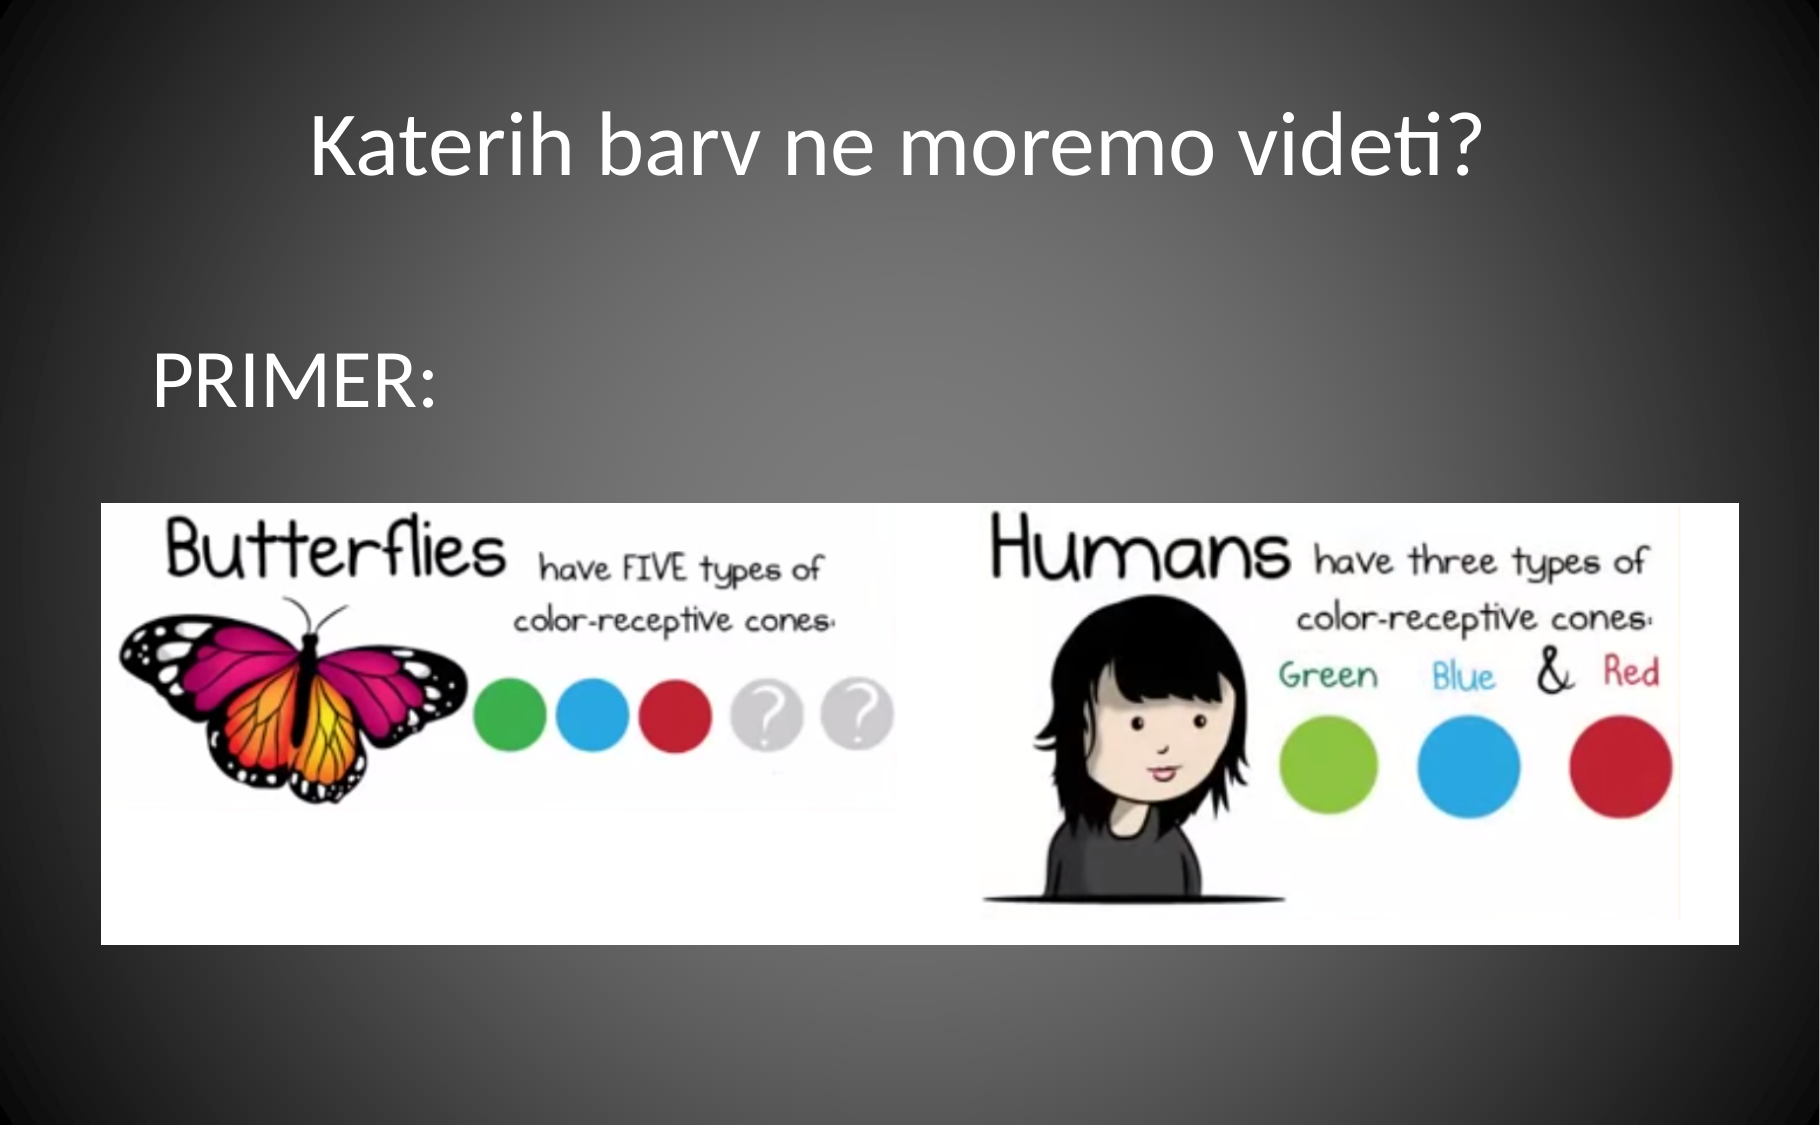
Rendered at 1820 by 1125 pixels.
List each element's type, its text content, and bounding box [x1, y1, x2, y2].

title Katerih barv ne moremo videti? [90, 45, 1729, 233]
text_box PRIMER: [136, 316, 594, 432]
picture [0, 0, 1820, 1125]
